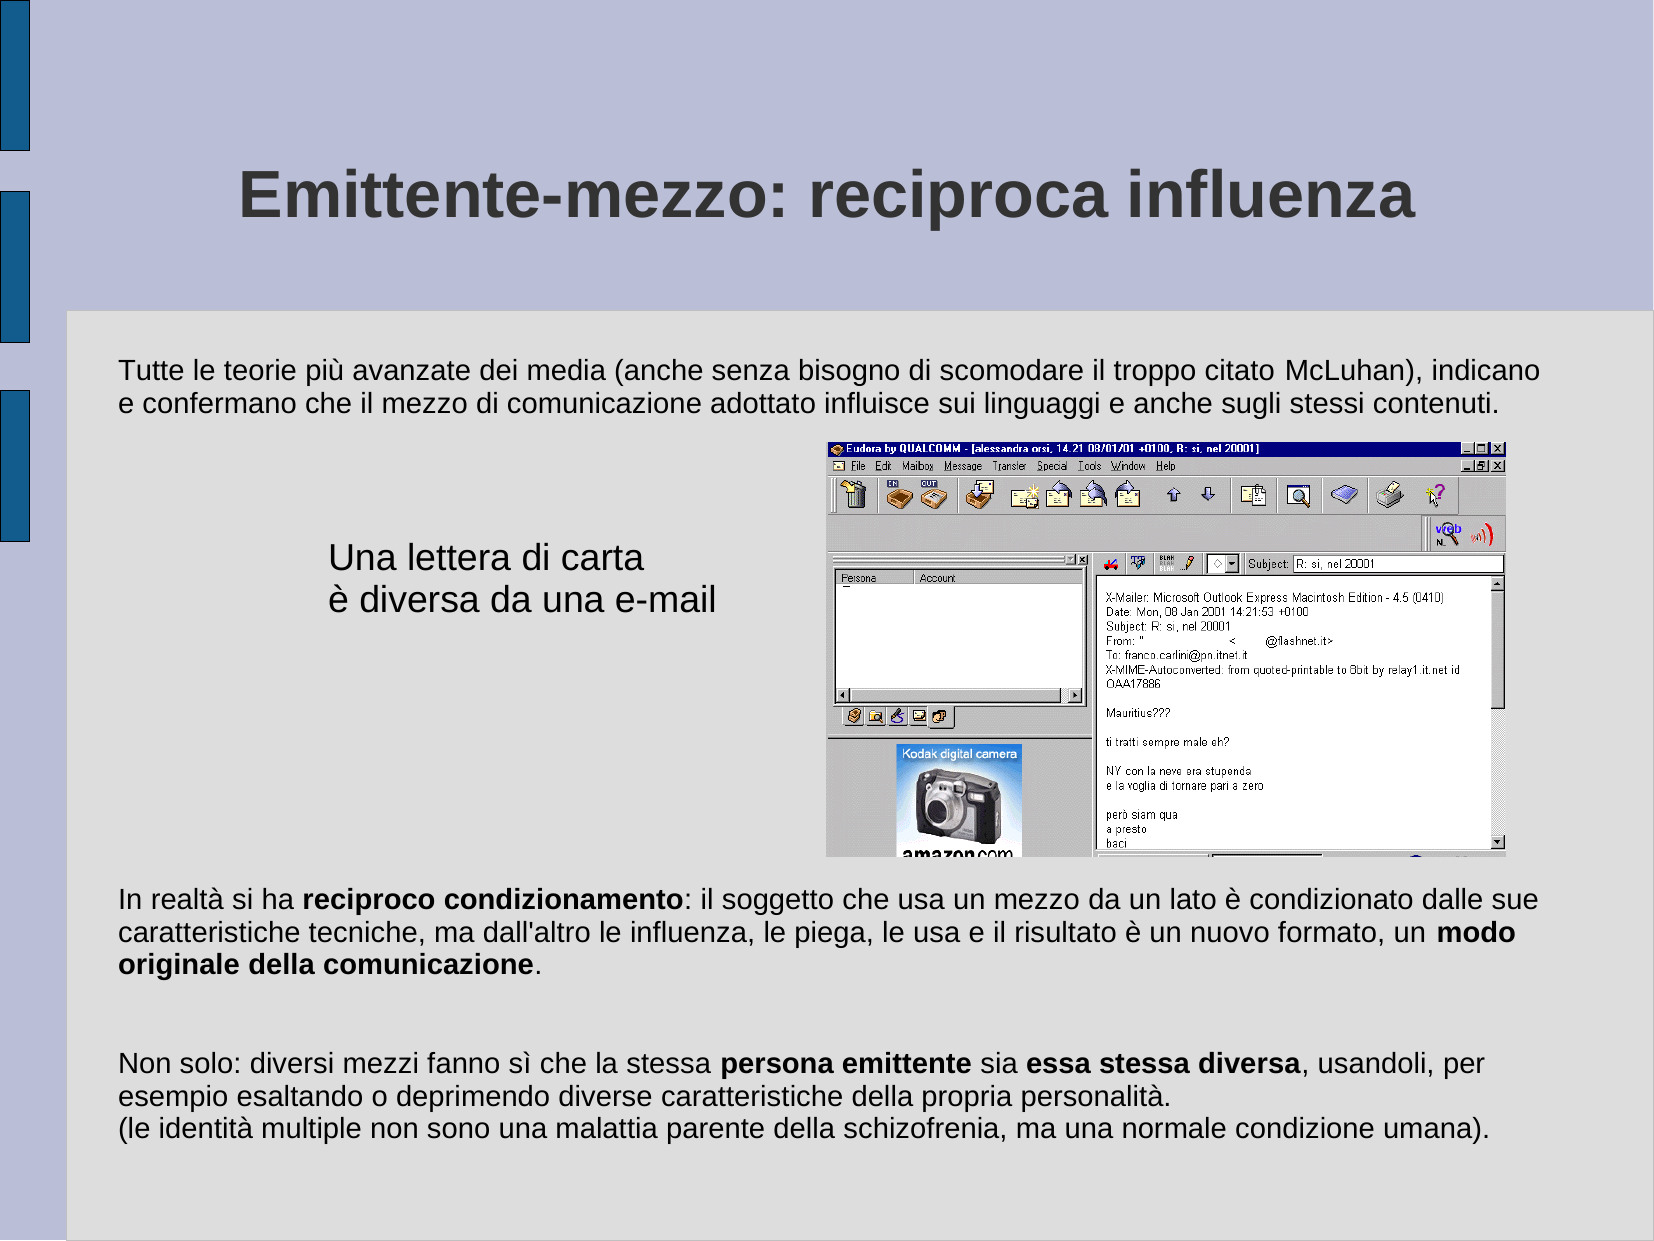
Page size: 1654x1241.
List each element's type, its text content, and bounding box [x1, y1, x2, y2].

text_box Tutte le teorie più avanzate dei media (anche senza bisogno di scomodare il troppo citato McLuhan), indicano e confermano che il mezzo di comunicazione adottato influisce sui linguaggi e anche sugli stessi contenuti. Una lettera di carta è diversa da una e-mail In realtà si ha reciproco condizionamento: il soggetto che usa un mezzo da un lato è condizionato dalle sue caratteristiche tecniche, ma dall'altro le influenza, le piega, le usa e il risultato è un nuovo formato, un modo originale della comunicazione. Non solo: diversi mezzi fanno sì che la stessa persona emittente sia essa stessa diversa, usandoli, per esempio esaltando o deprimendo diverse caratteristiche della propria personalità. (le identità multiple non sono una malattia parente della schizofrenia, ma una normale condizione umana). [118, 354, 1565, 1149]
picture [826, 442, 1506, 857]
title Emittente-mezzo: reciproca influenza [121, 98, 1534, 291]
